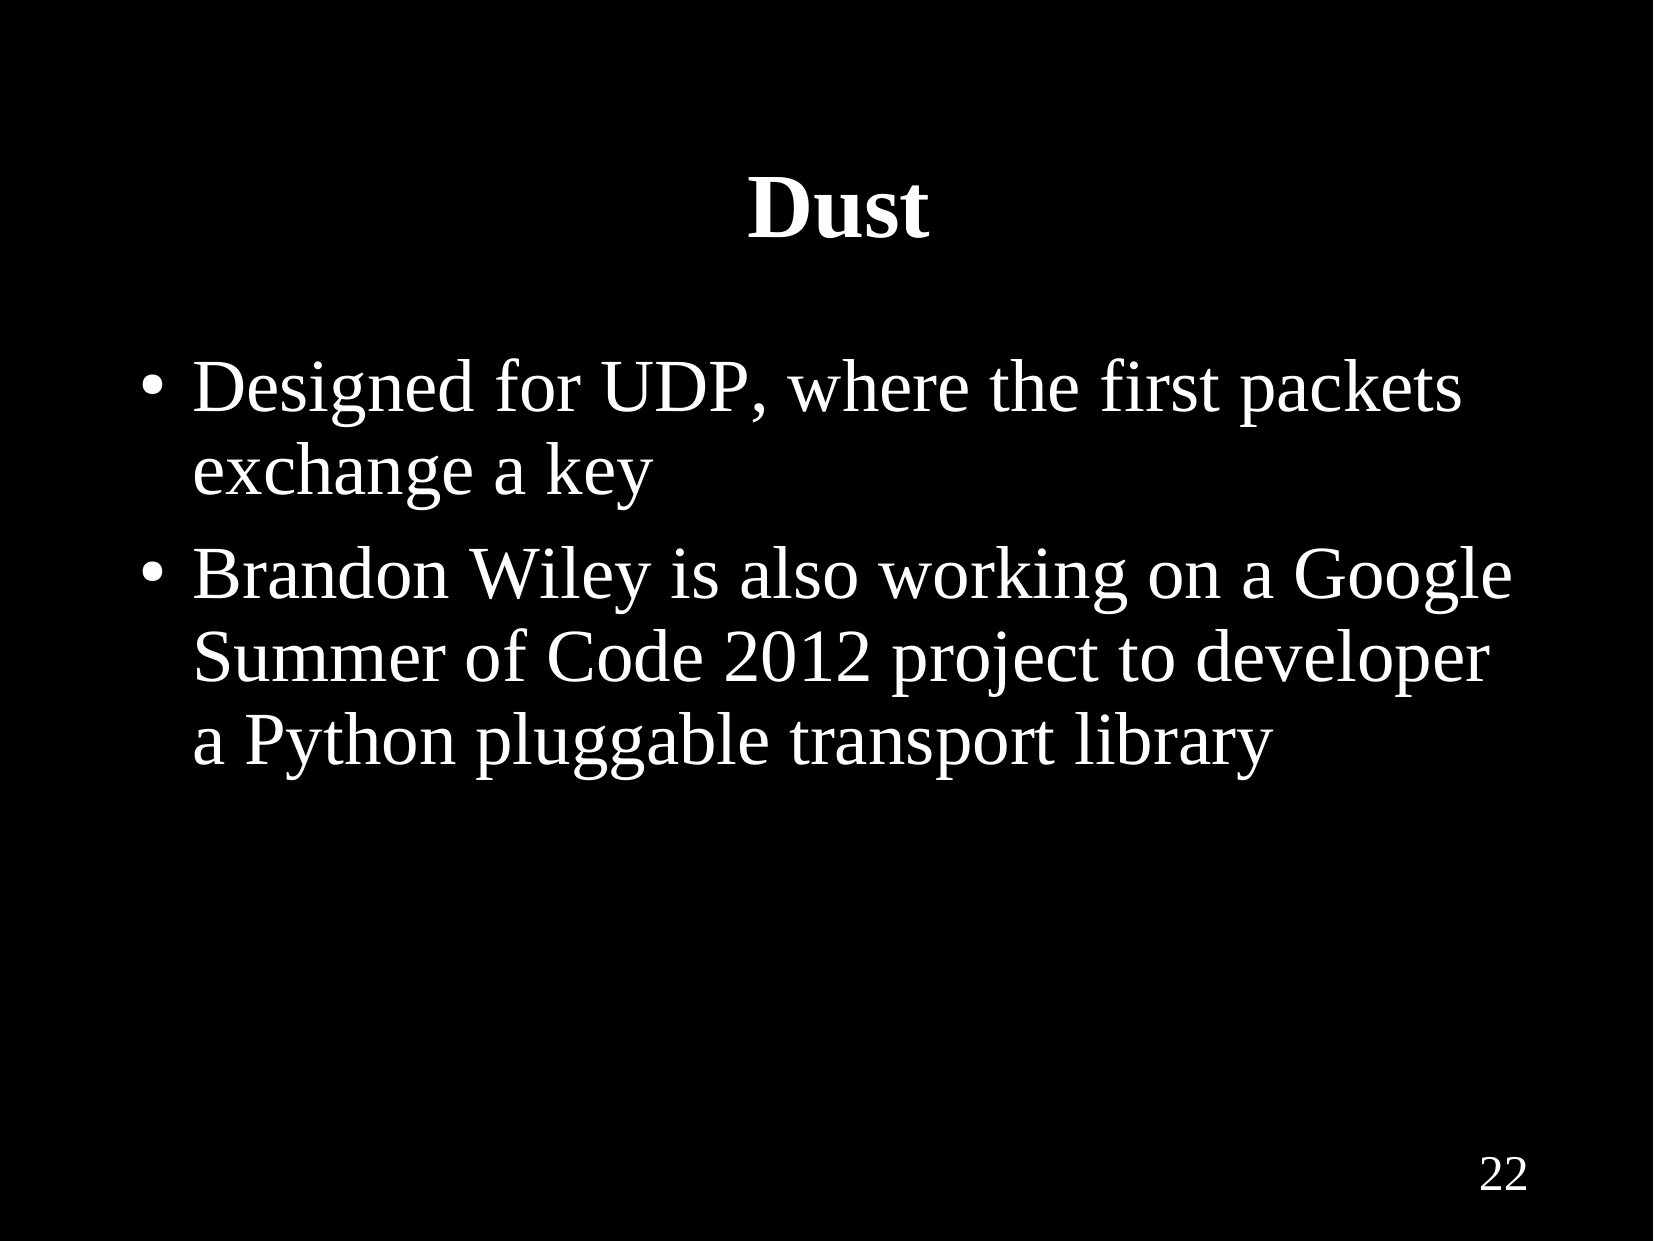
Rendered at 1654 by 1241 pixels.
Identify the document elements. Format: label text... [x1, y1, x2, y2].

title Dust [121, 102, 1534, 311]
list Designed for UDP, where the first packets exchange a key Brandon Wiley is also working on a Google Summer of Code 2012 project to developer a Python pluggable transport library [121, 344, 1534, 1127]
